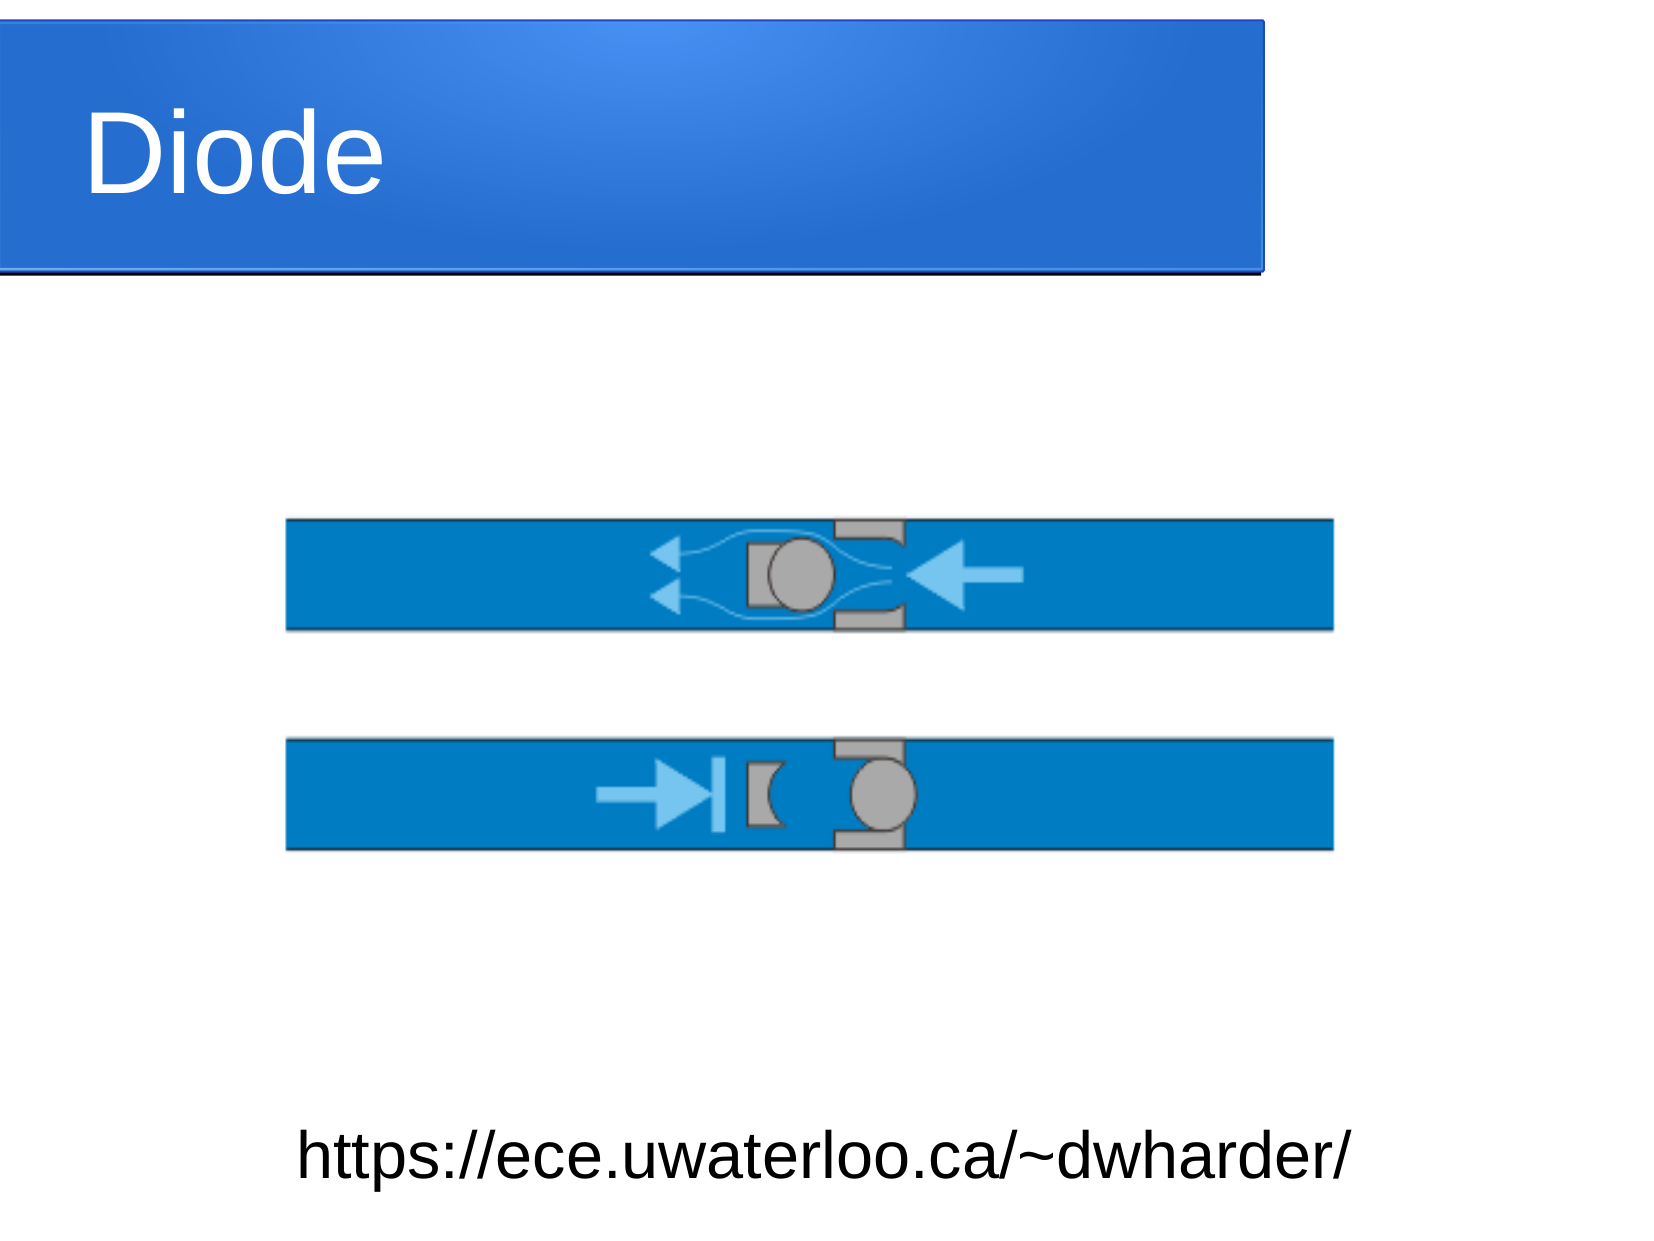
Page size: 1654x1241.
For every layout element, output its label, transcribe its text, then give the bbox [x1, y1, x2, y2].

picture [270, 501, 1351, 871]
title Diode [82, 49, 1250, 257]
subtitle https://ece.uwaterloo.ca/~dwharder/ [30, 1095, 1621, 1216]
